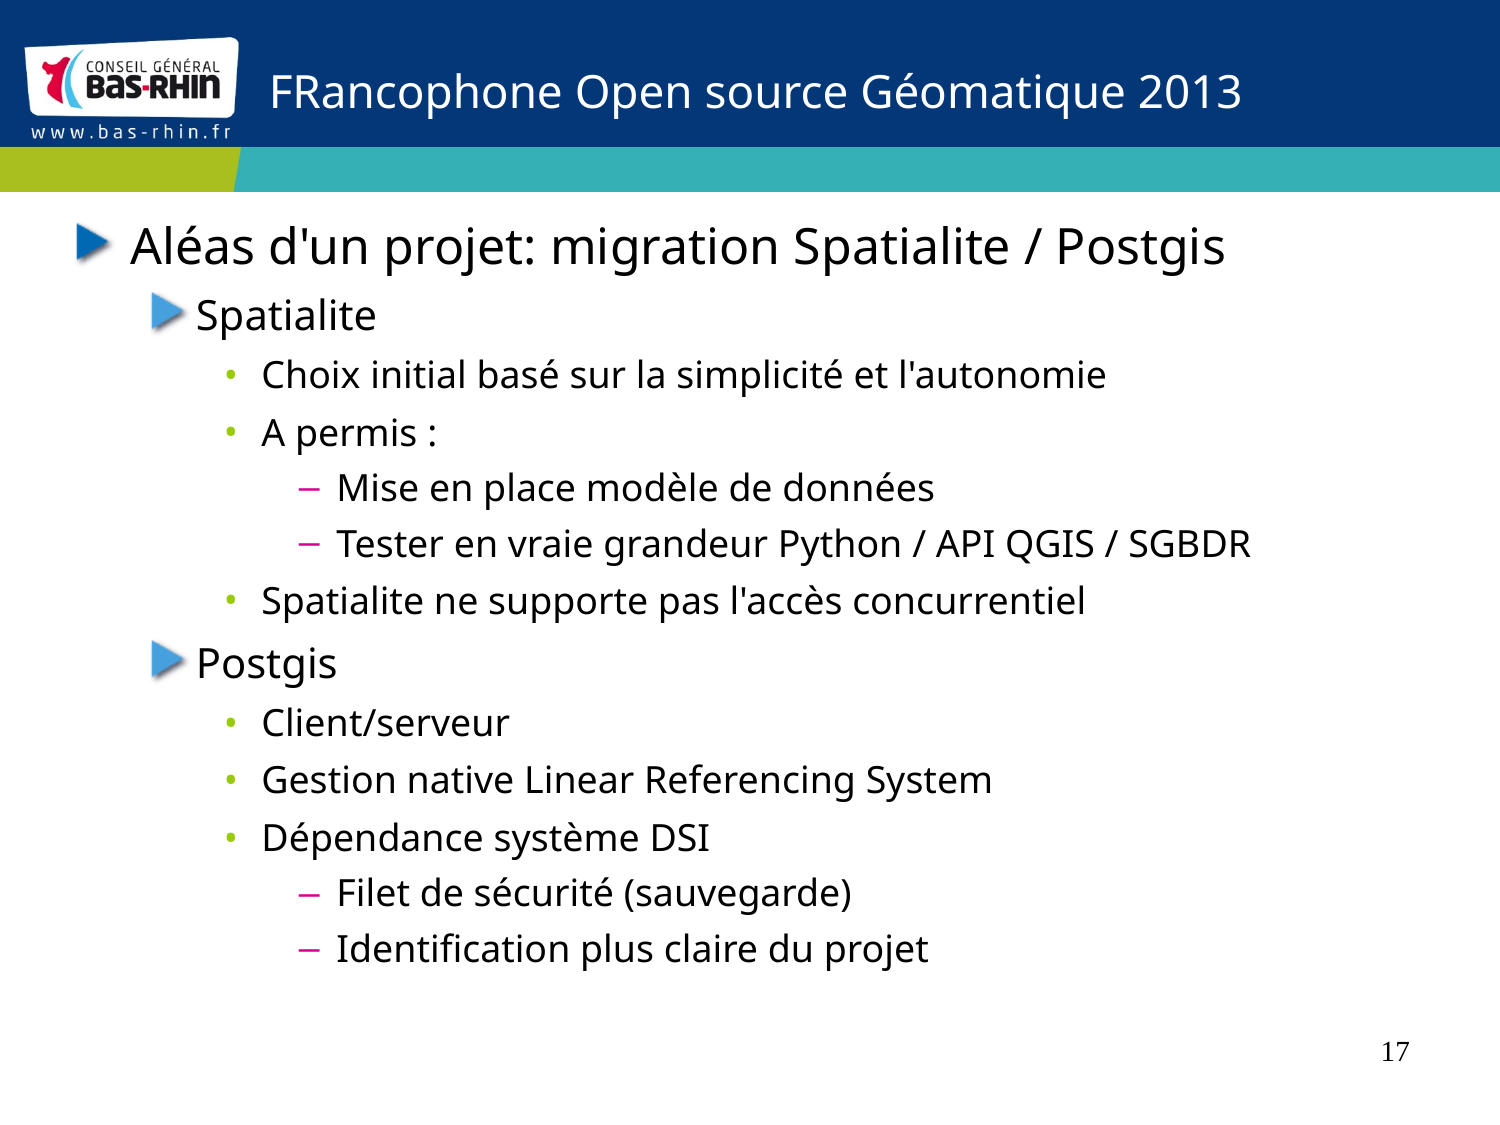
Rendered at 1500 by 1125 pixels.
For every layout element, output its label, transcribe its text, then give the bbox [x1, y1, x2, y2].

picture [0, 0, 1500, 192]
title FRancophone Open source Géomatique 2013 [253, 30, 1471, 149]
list Aléas d'un projet: migration Spatialite / Postgis Spatialite Choix initial basé sur la simplicité et l'autonomie A permis : Mise en place modèle de données Tester en vraie grandeur Python / API QGIS / SGBDR Spatialite ne supporte pas l'accès concurrentiel Postgis Client/serveur Gestion native Linear Referencing System Dépendance système DSI Filet de sécurité (sauvegarde) Identification plus claire du projet [59, 206, 1410, 1019]
